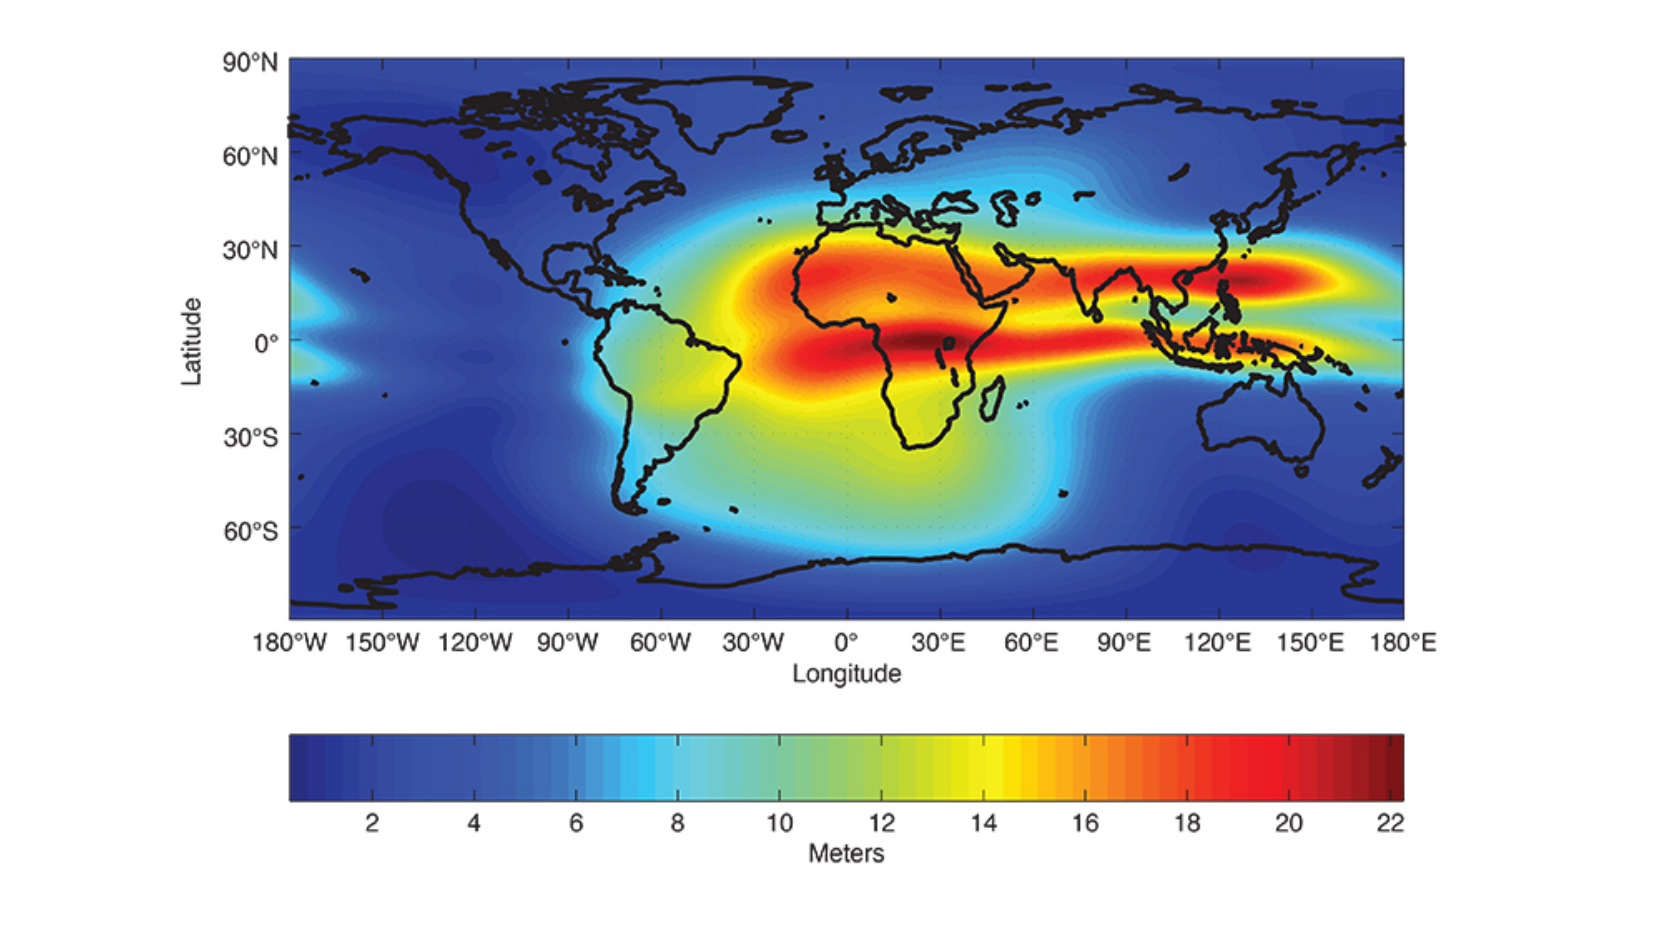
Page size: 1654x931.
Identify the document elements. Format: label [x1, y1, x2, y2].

picture [166, 37, 1463, 880]
